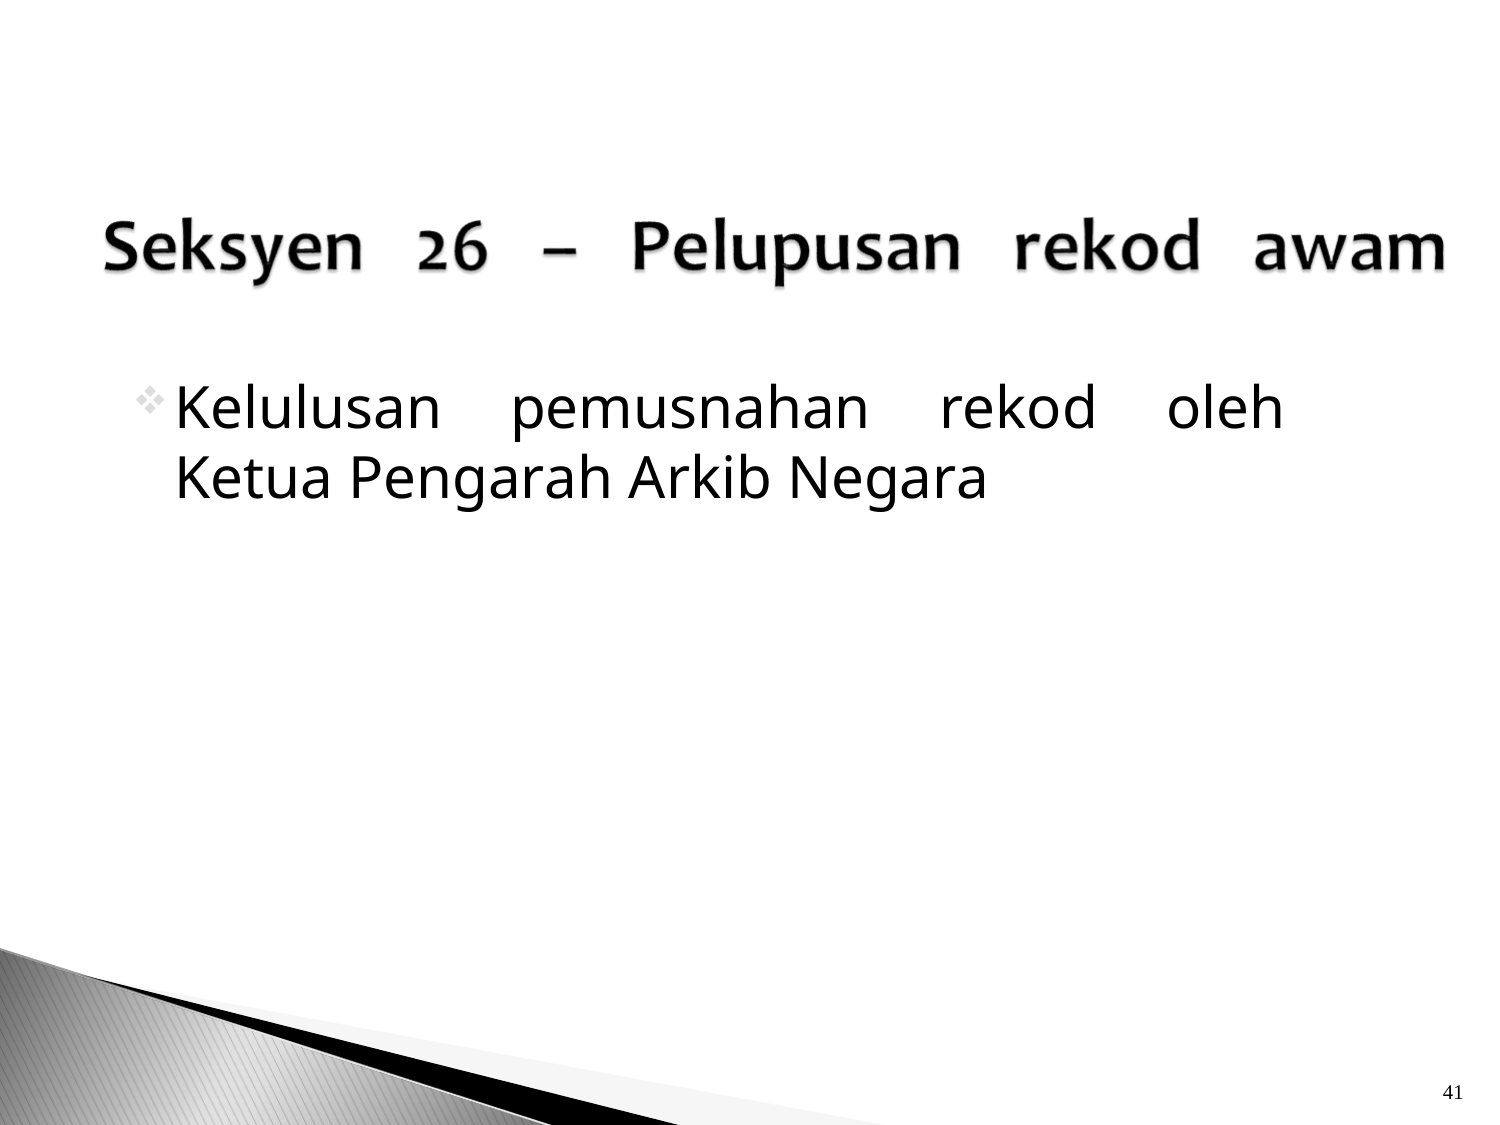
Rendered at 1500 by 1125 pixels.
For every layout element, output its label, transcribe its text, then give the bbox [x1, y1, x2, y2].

list Kelulusan pemusnahan rekod oleh Ketua Pengarah Arkib Negara [99, 383, 1300, 613]
picture [0, 947, 559, 1125]
text_box <number> [1418, 1051, 1479, 1112]
picture [87, 194, 1464, 383]
